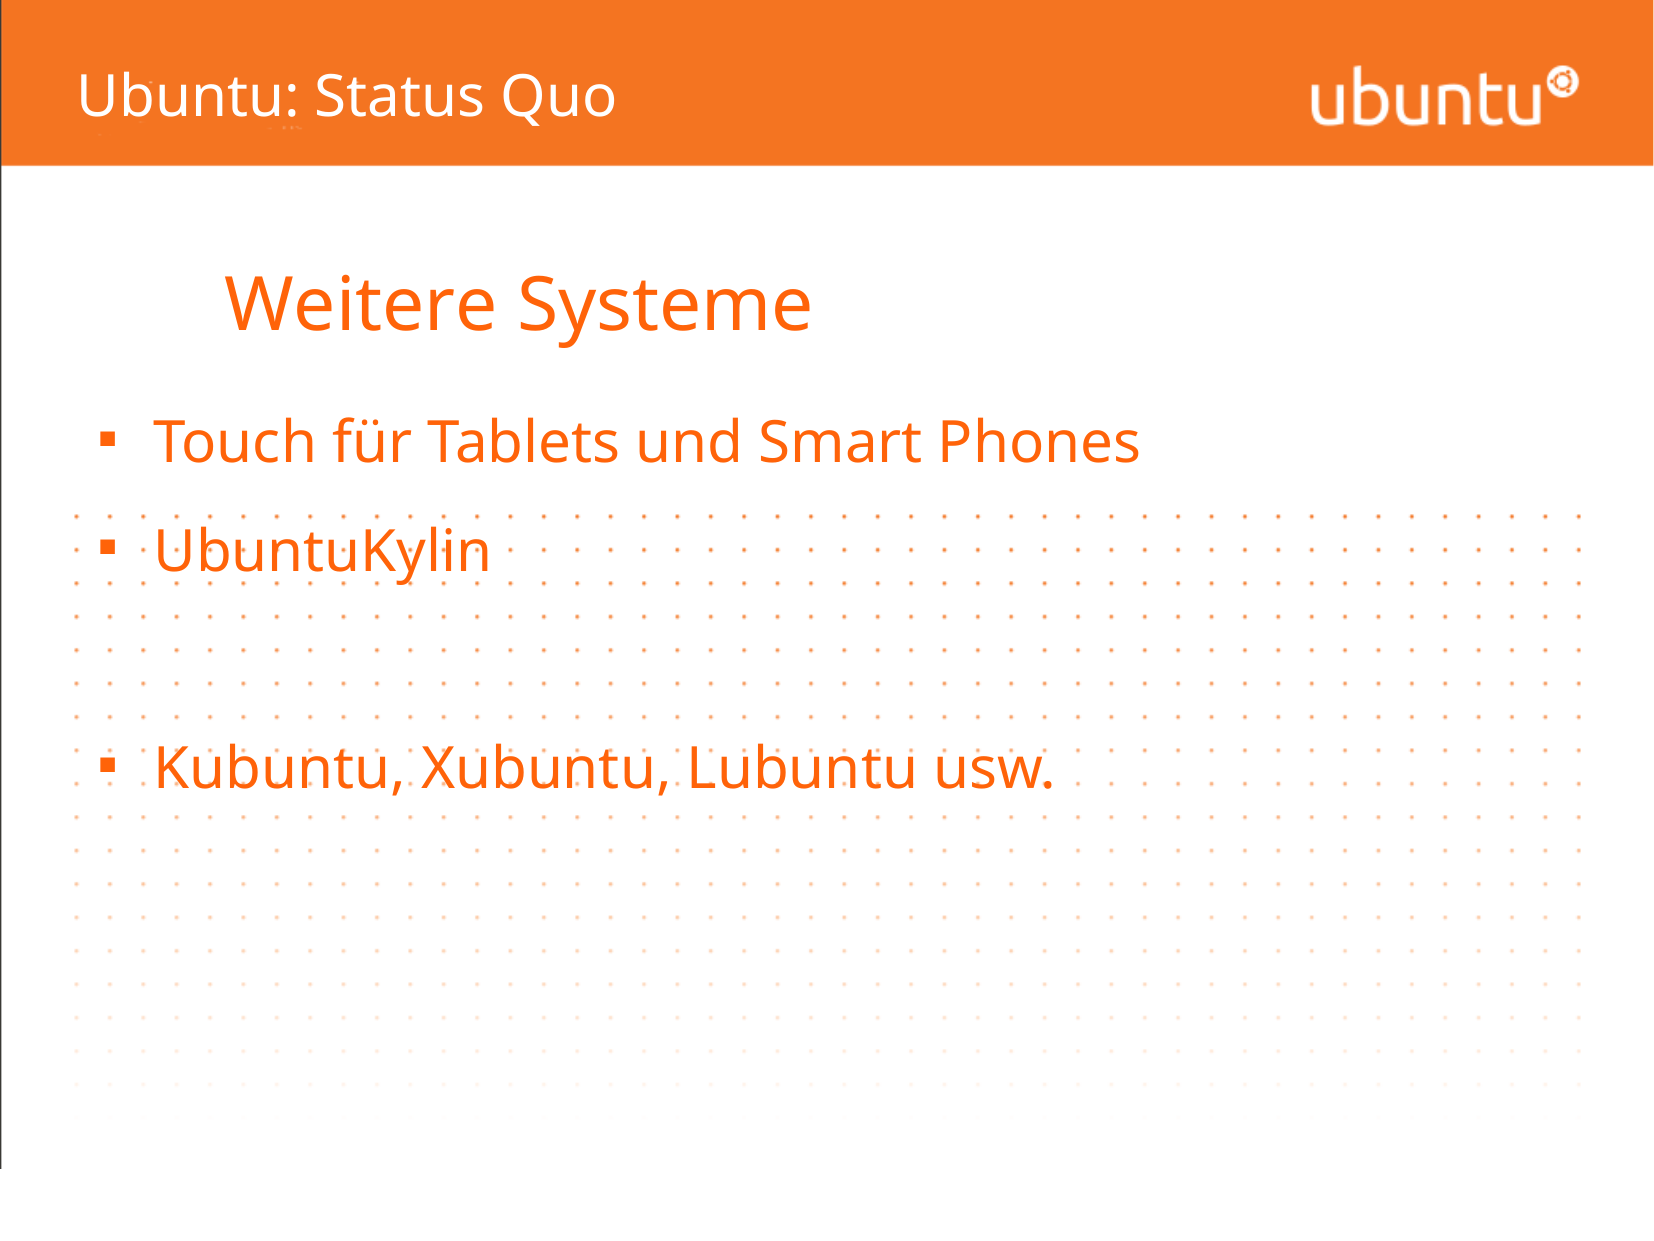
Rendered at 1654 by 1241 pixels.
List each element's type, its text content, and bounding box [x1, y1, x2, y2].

picture [0, 0, 1654, 1169]
list Touch für Tablets und Smart Phones UbuntuKylin Kubuntu, Xubuntu, Lubuntu usw. [82, 400, 1577, 1109]
title Ubuntu: Status Quo [76, 29, 1565, 158]
text_box Weitere Systeme [209, 242, 1480, 400]
